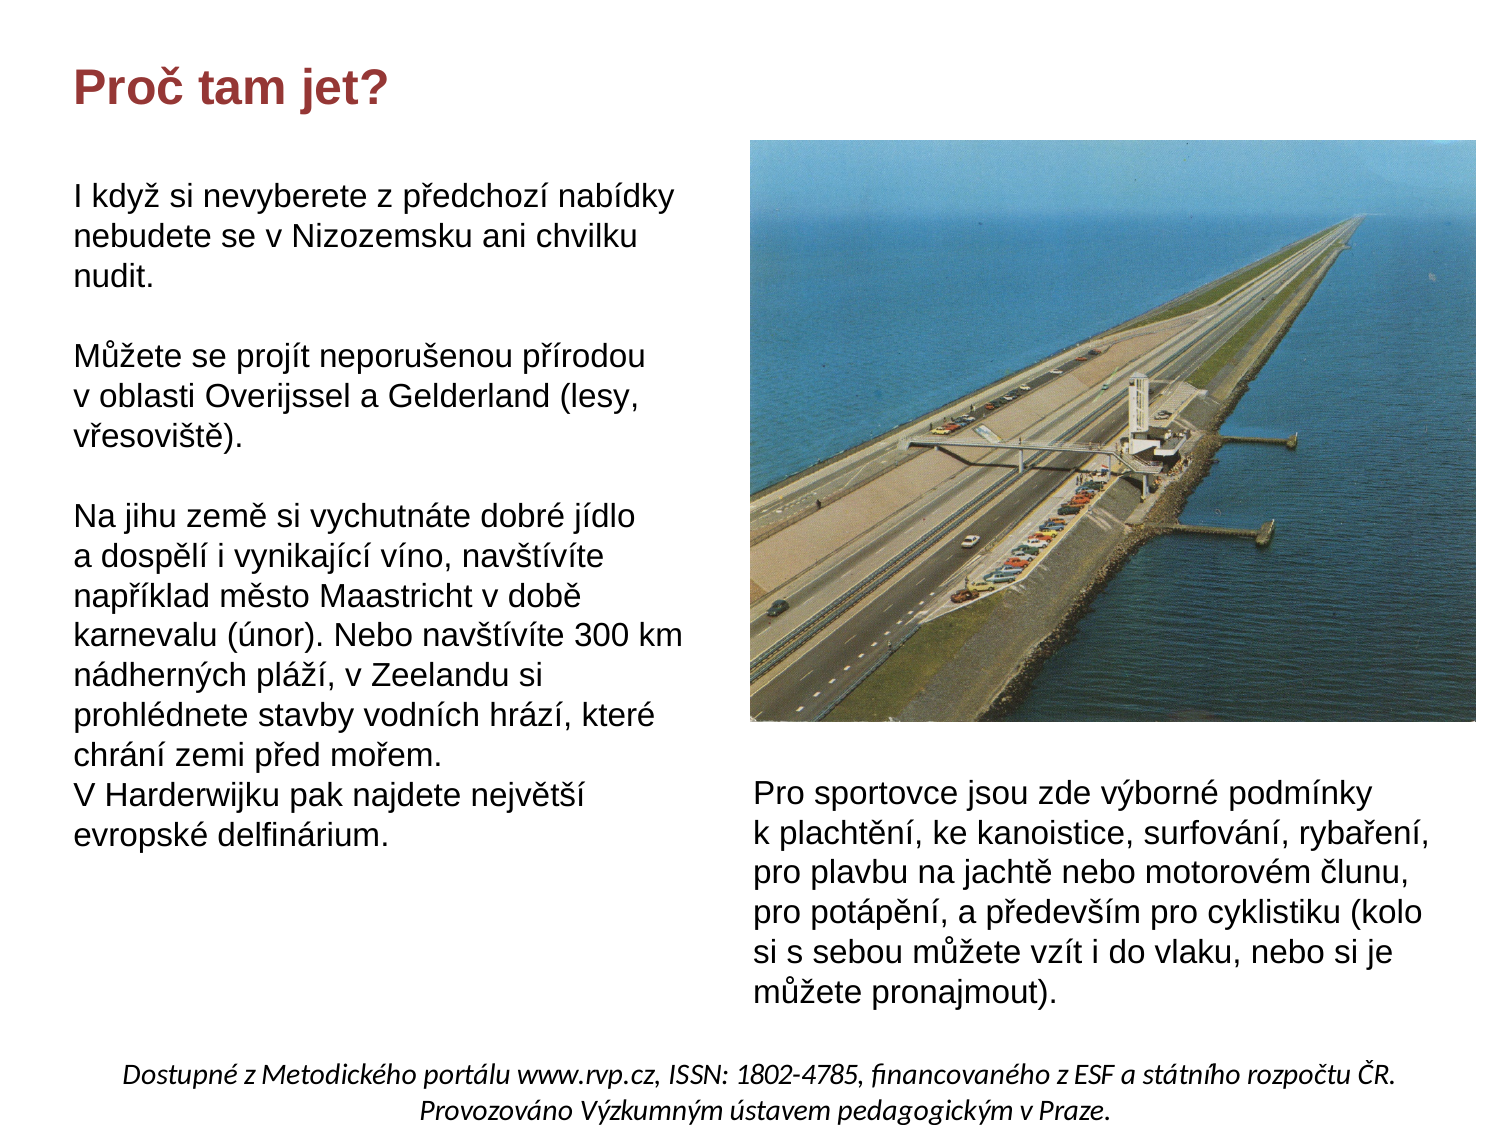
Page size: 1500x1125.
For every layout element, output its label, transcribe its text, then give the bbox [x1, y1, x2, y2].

picture [123, 1060, 1396, 1125]
text_box Pro sportovce jsou zde výborné podmínky k plachtění, ke kanoistice, surfování, rybaření, pro plavbu na jachtě nebo motorovém člunu, pro potápění, a především pro cyklistiku (kolo si s sebou můžete vzít i do vlaku, nebo si je můžete pronajmout). [738, 763, 1465, 1019]
picture [750, 140, 1476, 722]
text_box Proč tam jet? I když si nevyberete z předchozí nabídky nebudete se v Nizozemsku ani chvilku nudit. Můžete se projít neporušenou přírodou v oblasti Overijssel a Gelderland (lesy, vřesoviště). Na jihu země si vychutnáte dobré jídlo a dospělí i vynikající víno, navštívíte například město Maastricht v době karnevalu (únor). Nebo navštívíte 300 km nádherných pláží, v Zeelandu si prohlédnete stavby vodních hrází, které chrání zemi před mořem. V Harderwijku pak najdete největší evropské delfinárium. [58, 46, 727, 941]
